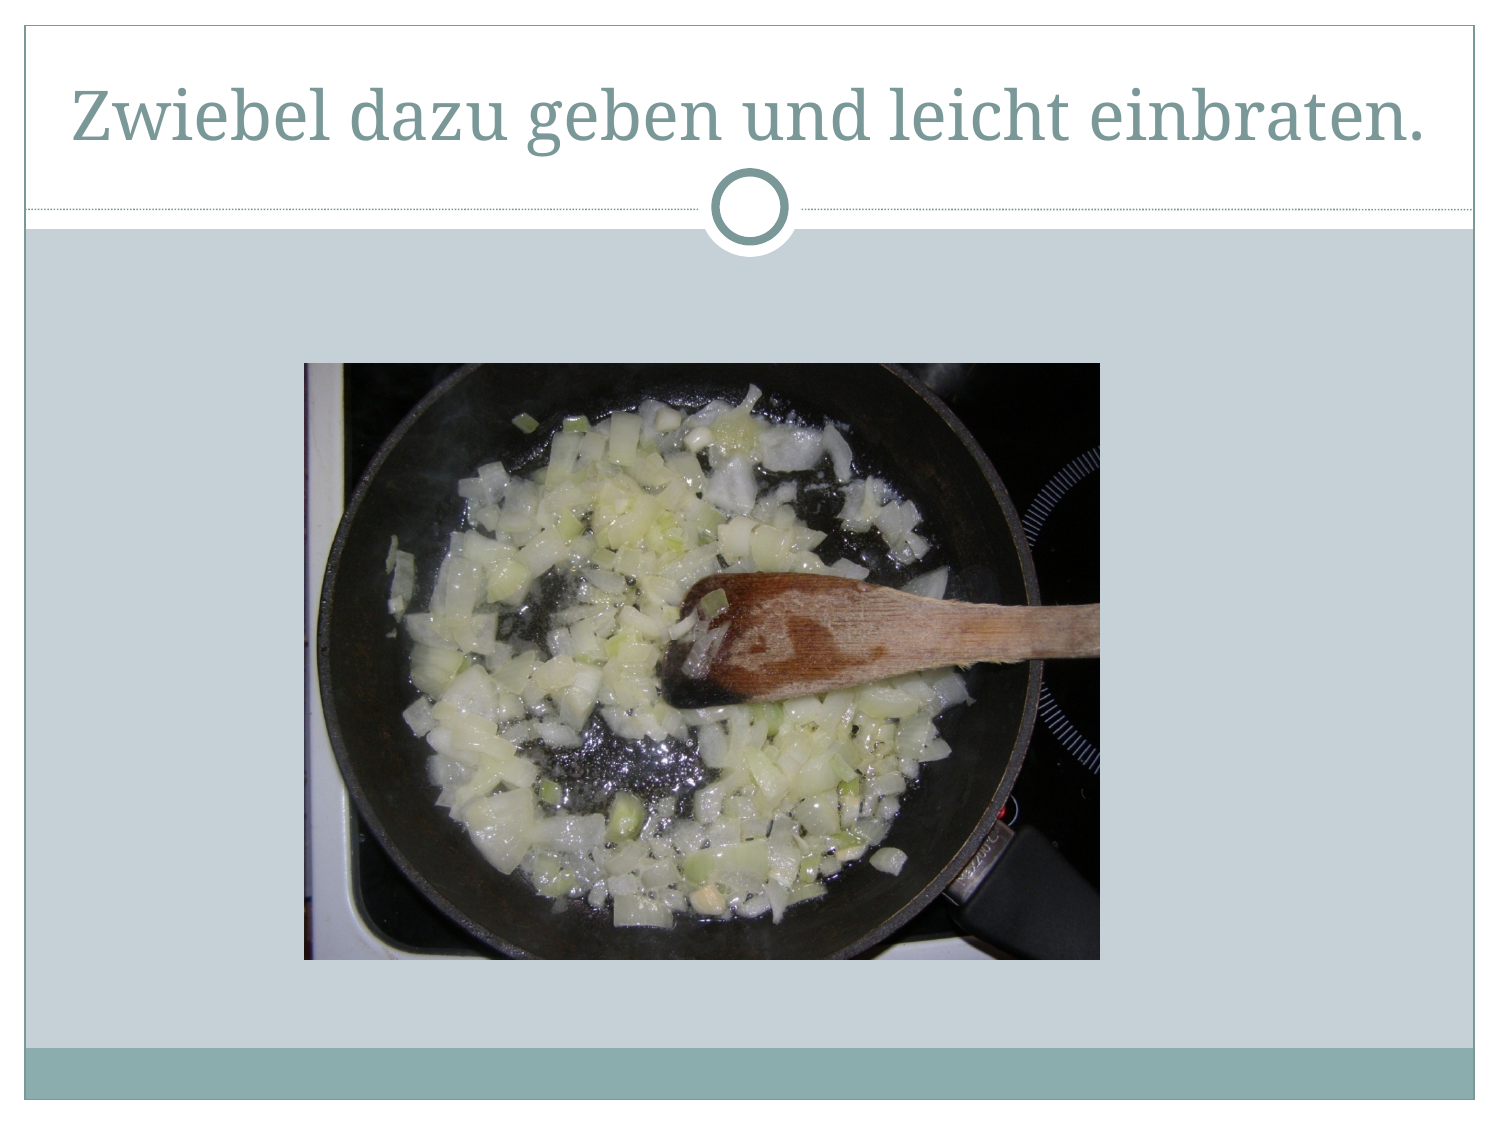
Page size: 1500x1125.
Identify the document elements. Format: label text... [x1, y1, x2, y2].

title Zwiebel dazu geben und leicht einbraten. [49, 37, 1450, 162]
picture [304, 363, 1100, 960]
